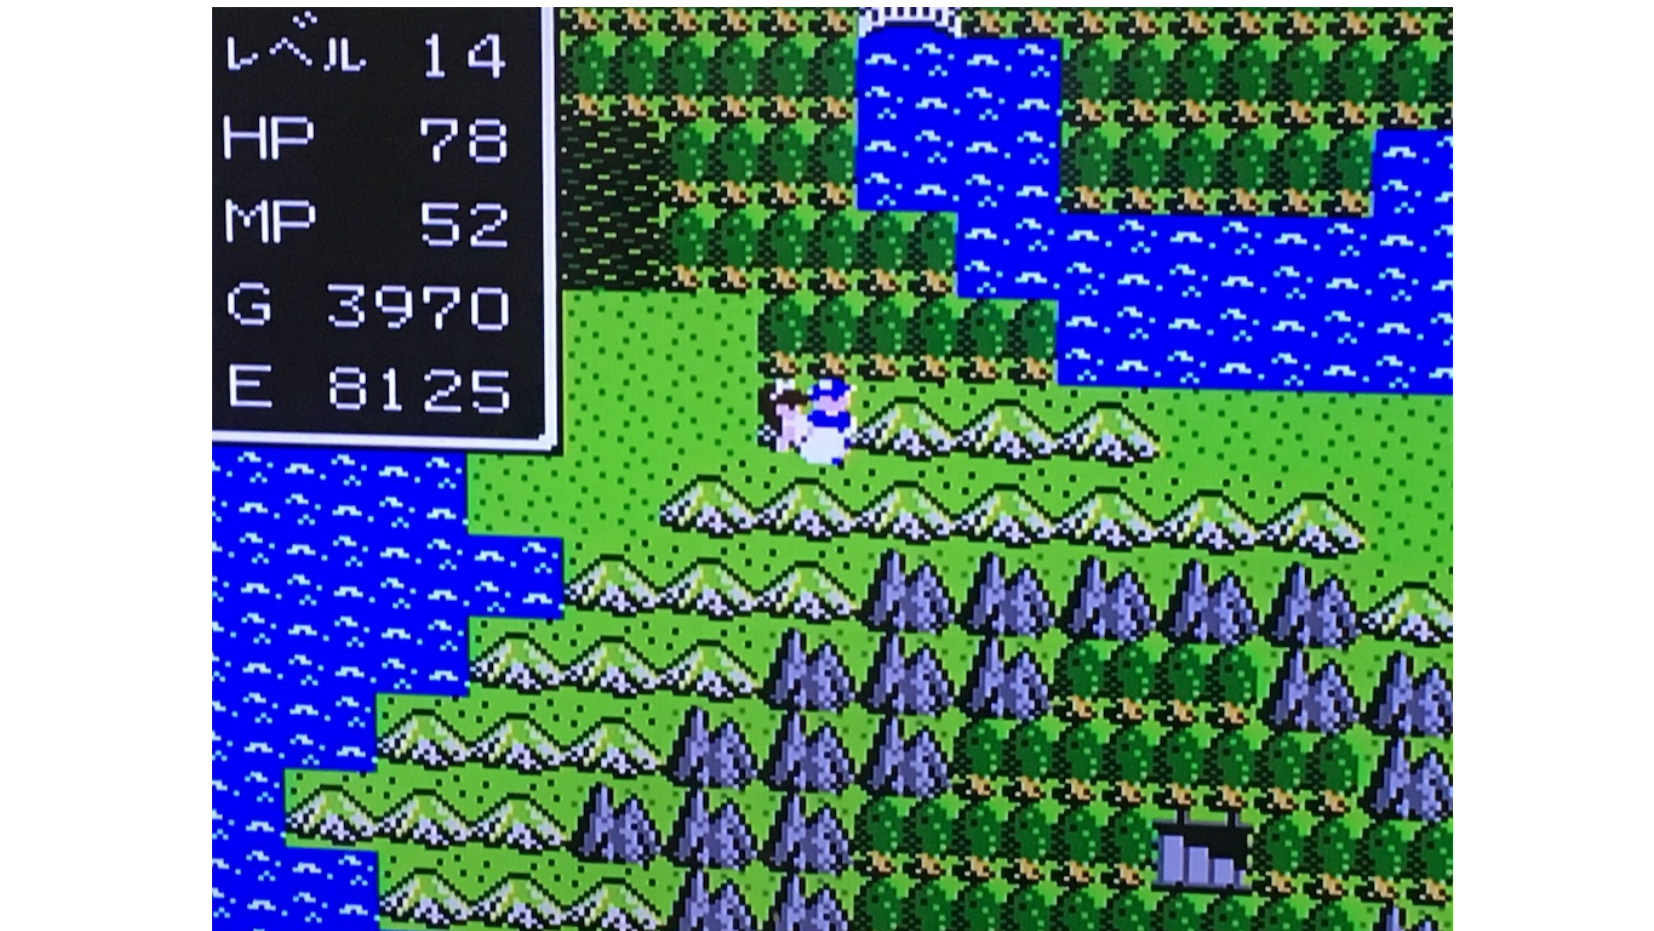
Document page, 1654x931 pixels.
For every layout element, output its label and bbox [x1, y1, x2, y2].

picture [212, 7, 1453, 931]
